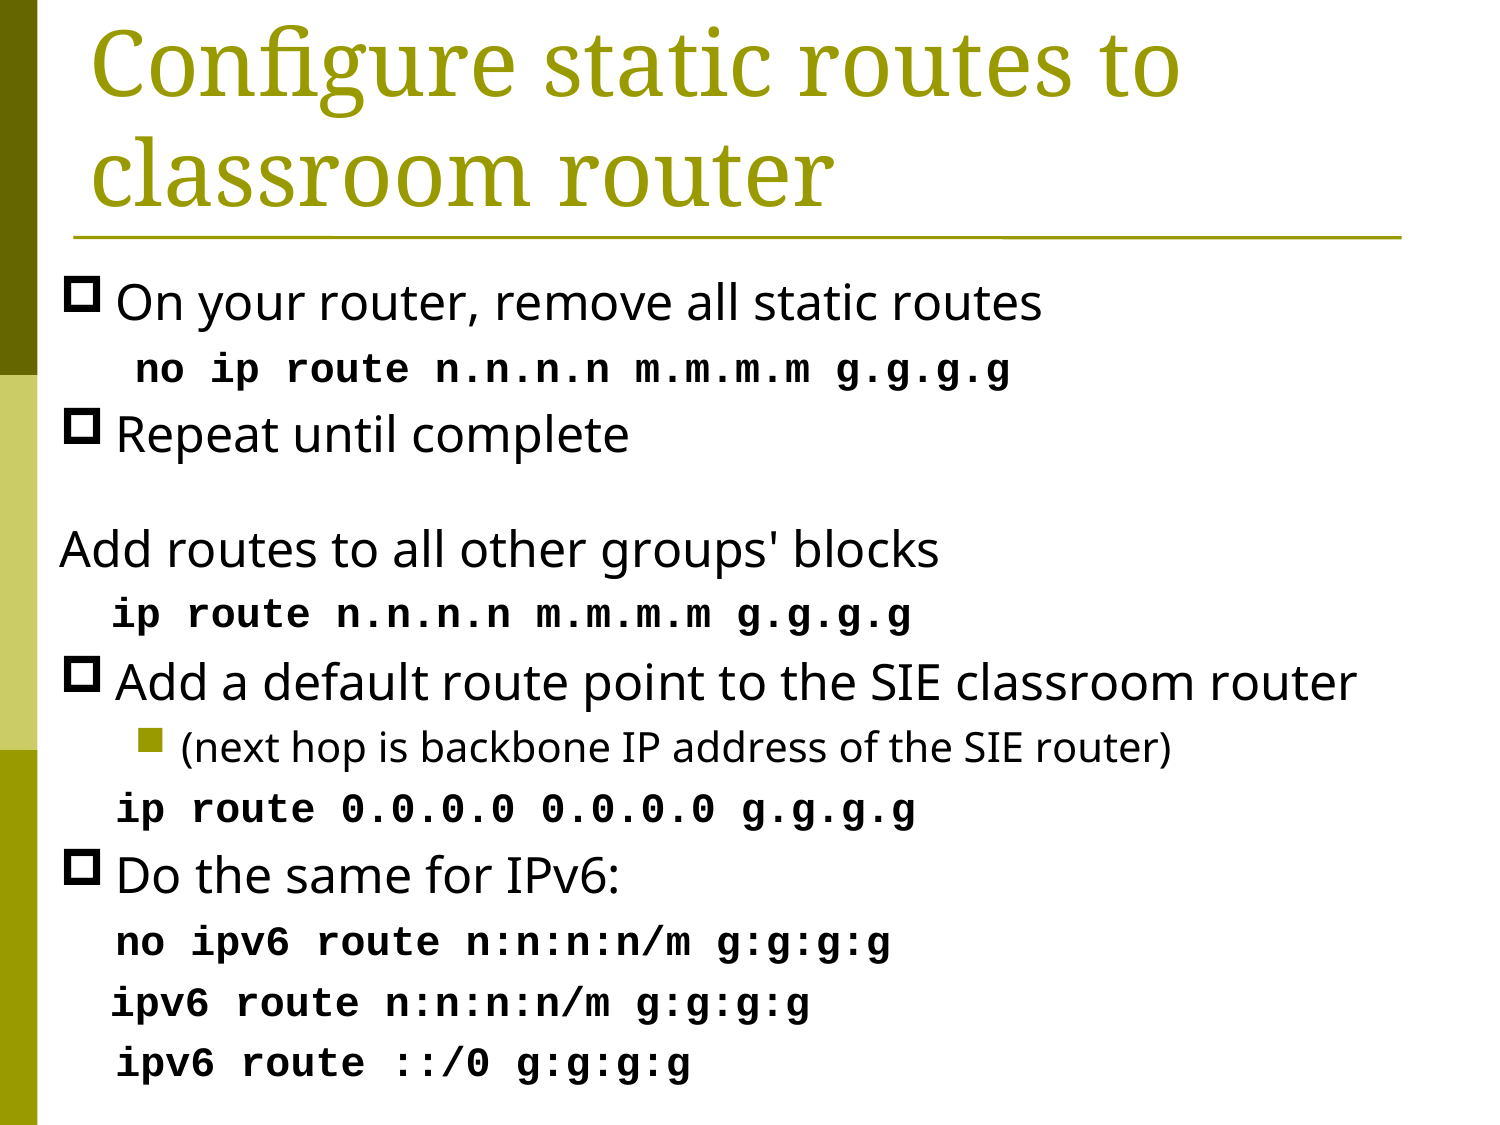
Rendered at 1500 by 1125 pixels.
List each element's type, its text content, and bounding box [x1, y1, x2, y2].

text_box On your router, remove all static routes no ip route n.n.n.n m.m.m.m g.g.g.g Repeat until complete Add routes to all other groups' blocks ip route n.n.n.n m.m.m.m g.g.g.g Add a default route point to the SIE classroom router (next hop is backbone IP address of the SIE router) ip route 0.0.0.0 0.0.0.0 g.g.g.g Do the same for IPv6: no ipv6 route n:n:n:n/m g:g:g:g ipv6 route n:n:n:n/m g:g:g:g ipv6 route ::/0 g:g:g:g [45, 262, 1500, 1125]
text_box Configure static routes to classroom router [75, 0, 1426, 233]
